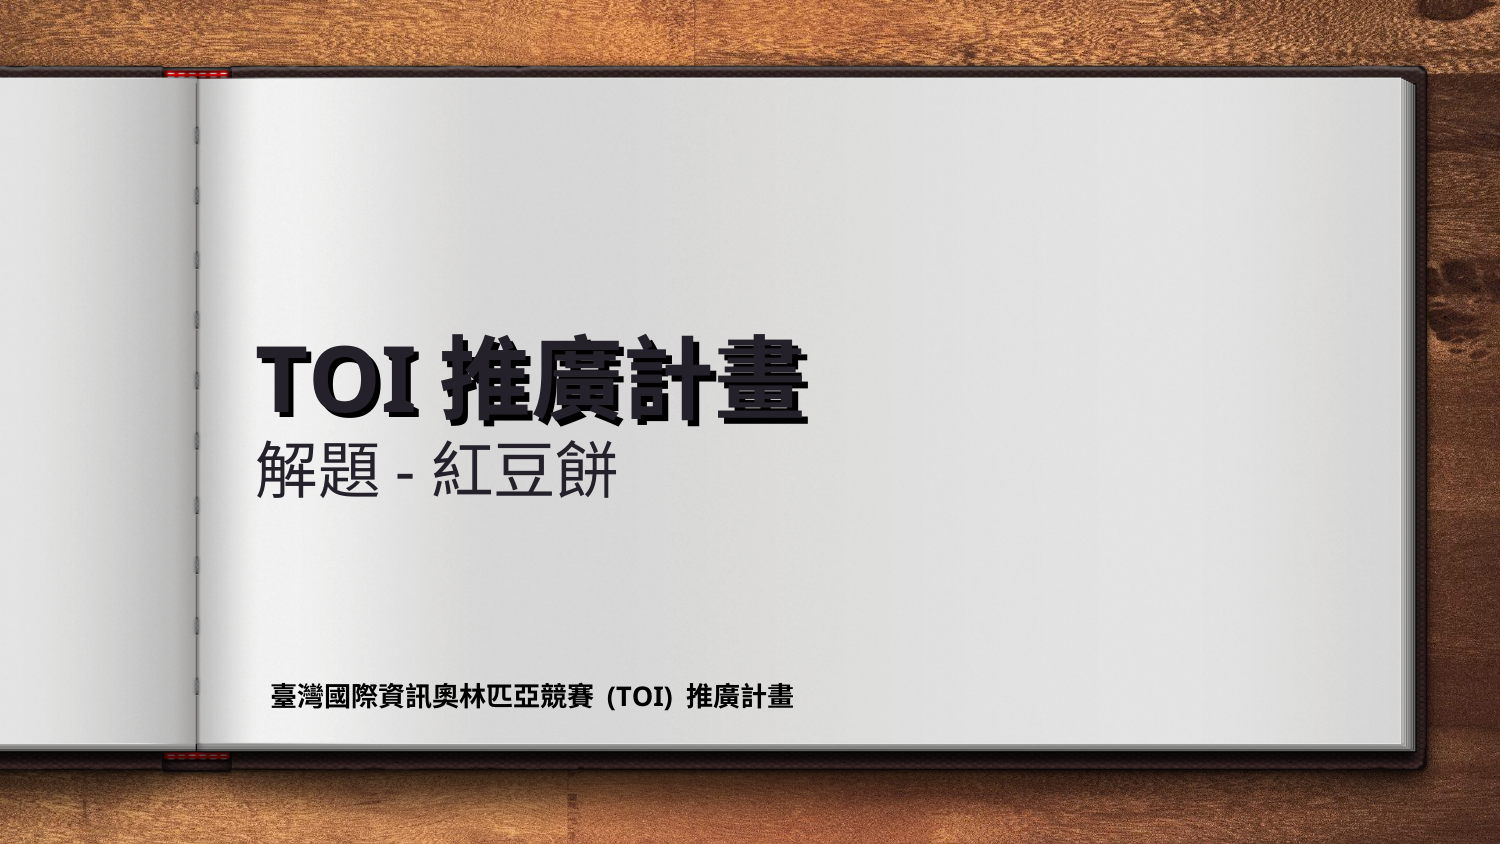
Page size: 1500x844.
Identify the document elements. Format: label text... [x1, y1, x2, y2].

title TOI推廣計畫 解題-紅豆餅 [240, 262, 894, 565]
